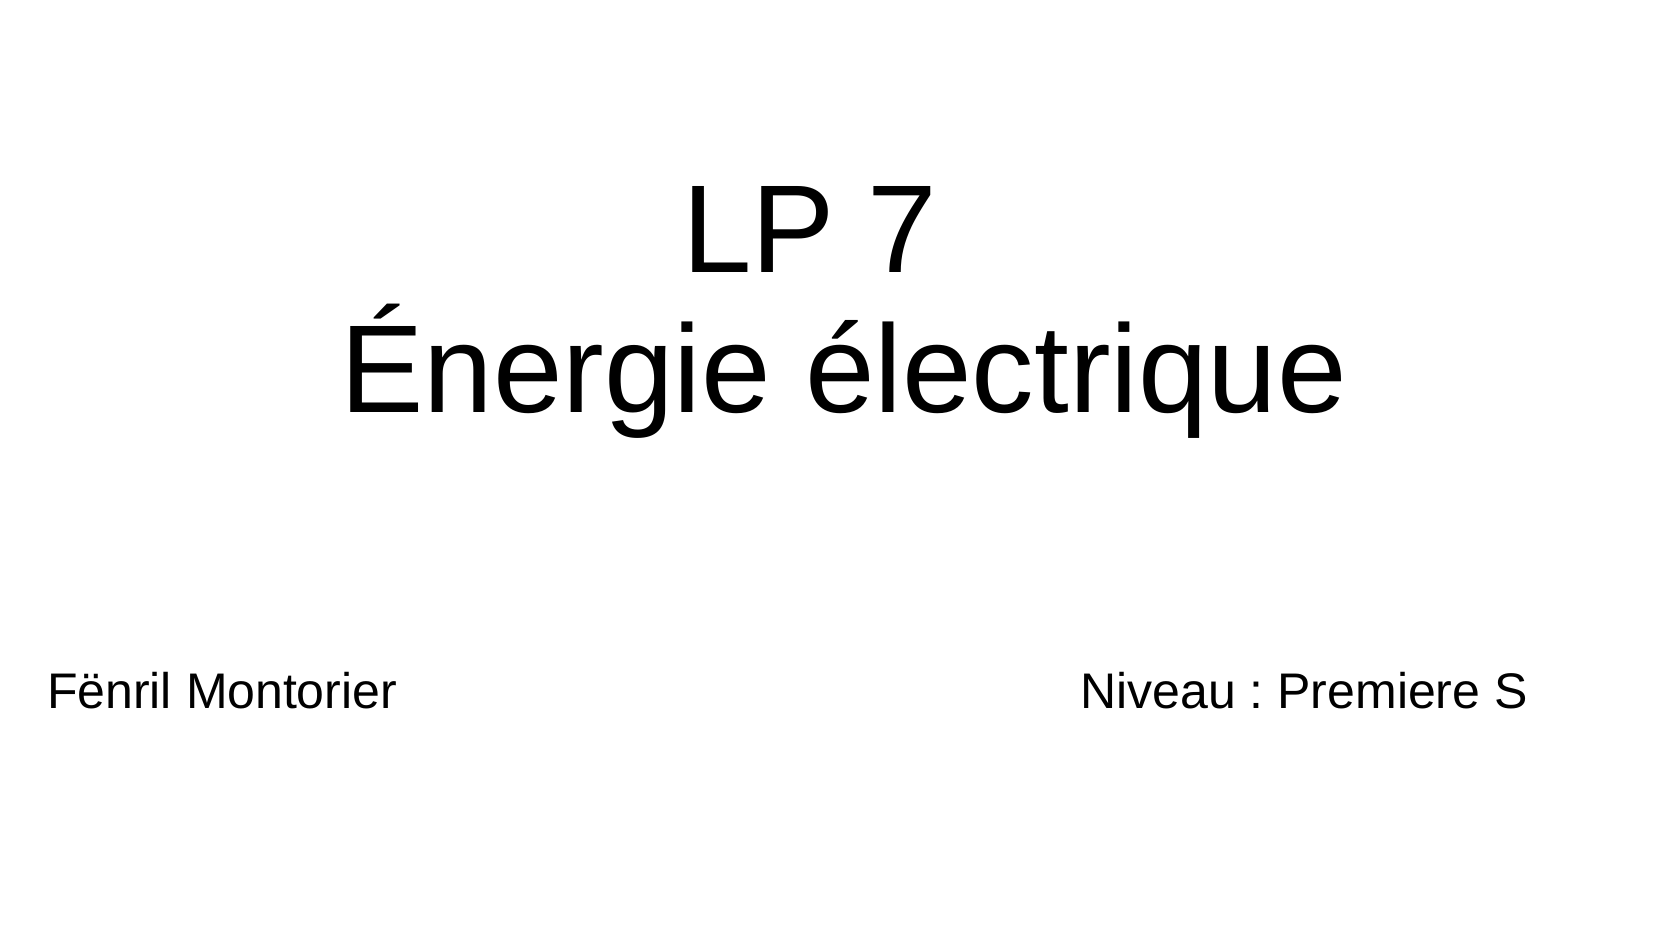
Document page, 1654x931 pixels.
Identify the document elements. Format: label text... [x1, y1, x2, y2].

title LP 7 Énergie électrique [82, 159, 1571, 440]
subtitle Fënril Montorier Niveau : Premiere S [47, 625, 1571, 758]
